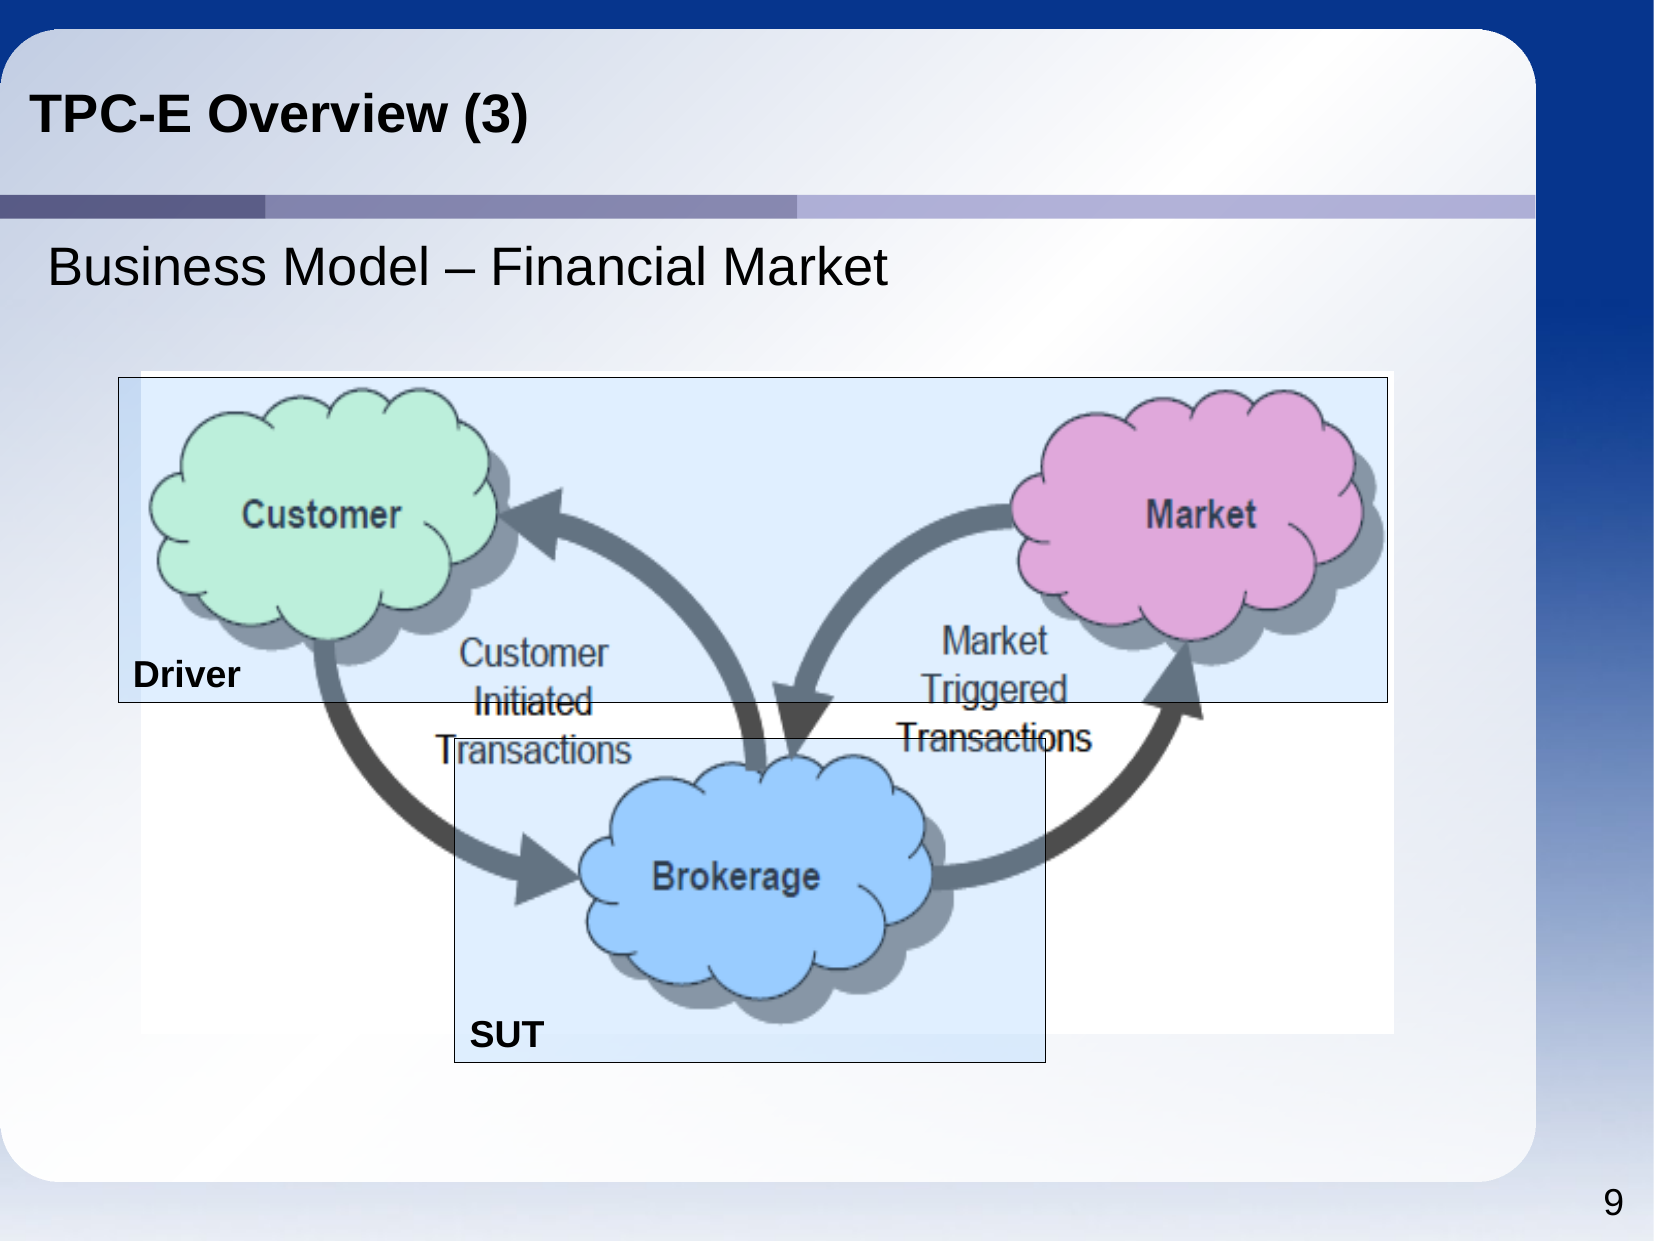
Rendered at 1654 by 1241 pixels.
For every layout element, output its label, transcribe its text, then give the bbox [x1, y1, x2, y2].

picture [0, 0, 1654, 1241]
text_box SUT [454, 738, 1046, 1063]
text_box Driver [118, 377, 1388, 703]
title TPC-E Overview (3) [29, 49, 1506, 178]
list Business Model – Financial Market [29, 236, 1506, 1152]
picture [141, 371, 1394, 1034]
